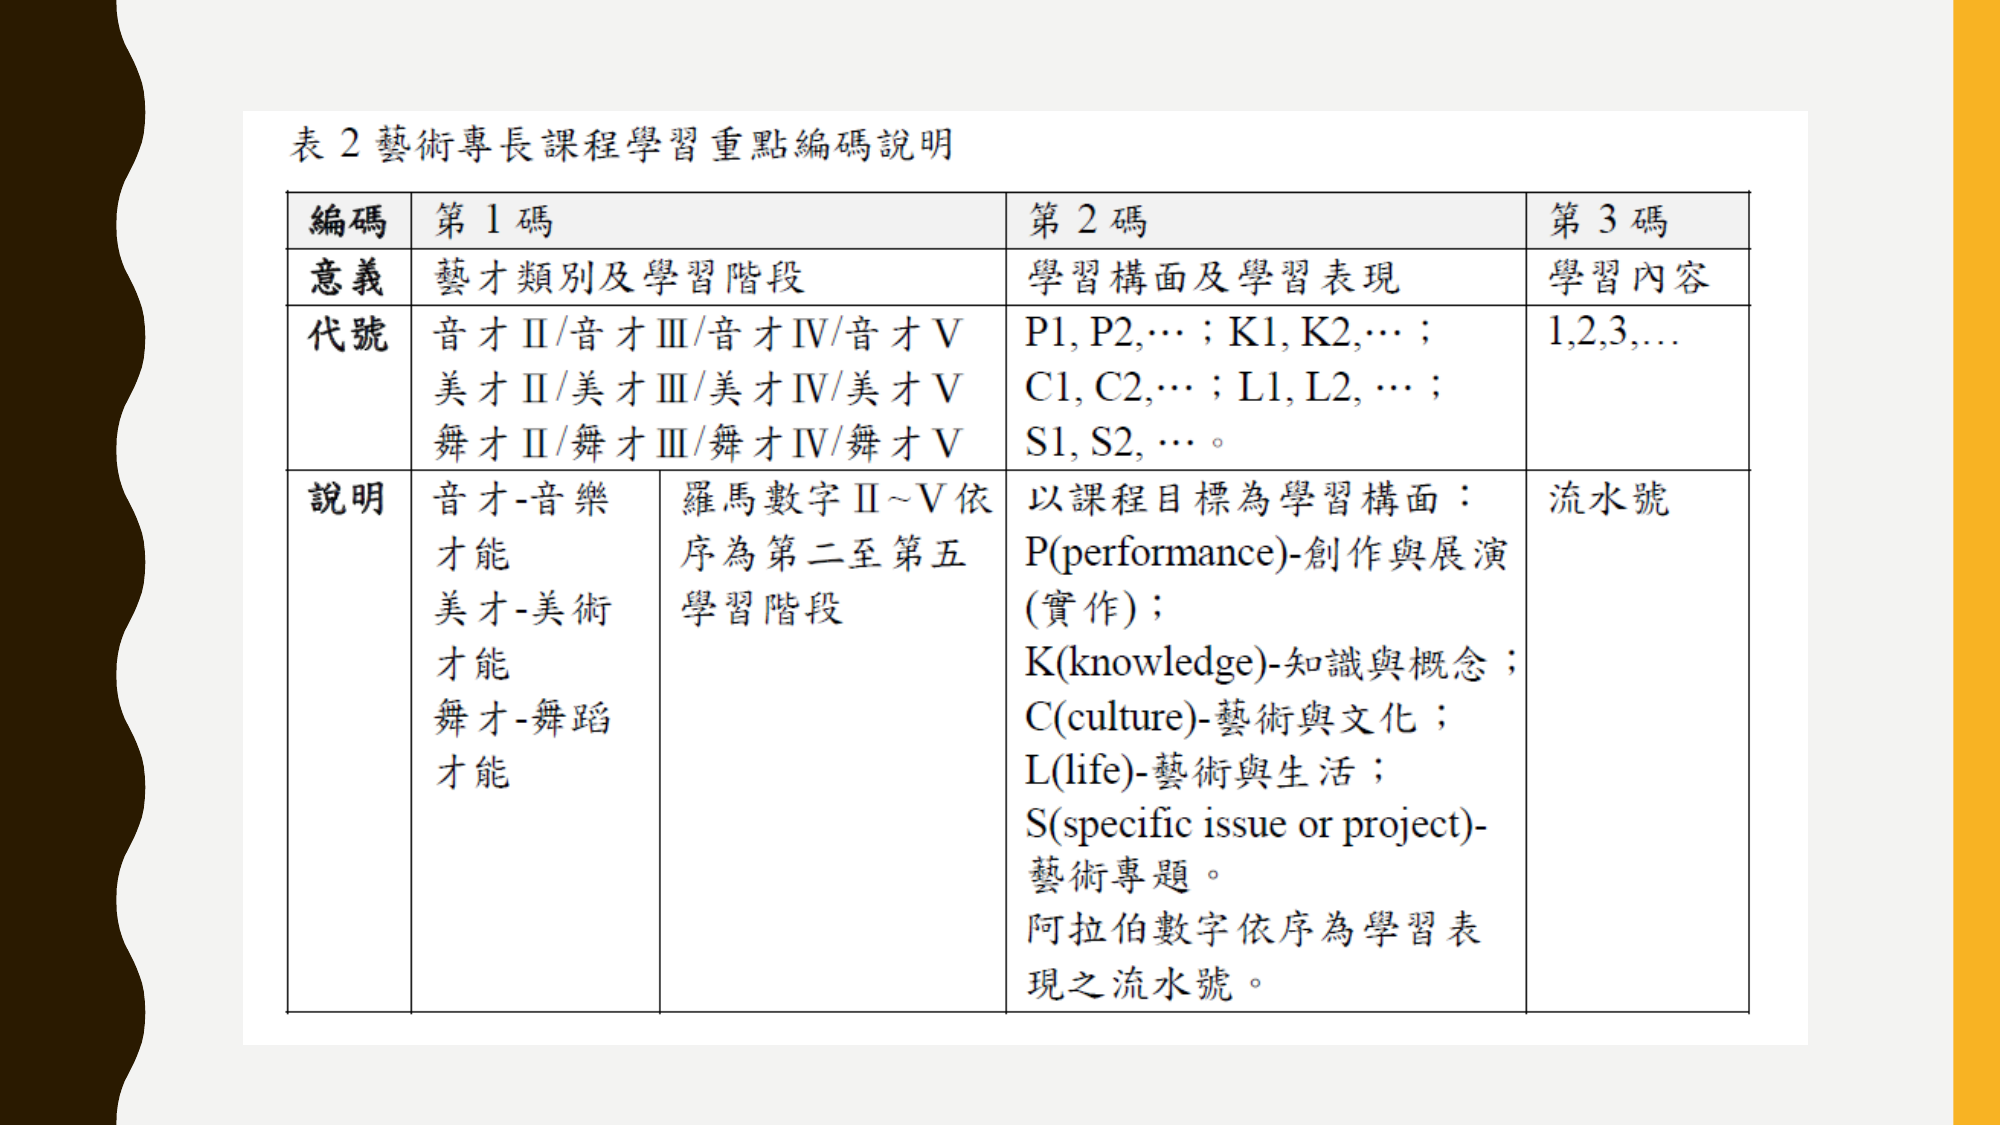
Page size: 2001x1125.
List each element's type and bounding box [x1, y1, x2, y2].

picture [243, 111, 1808, 1045]
